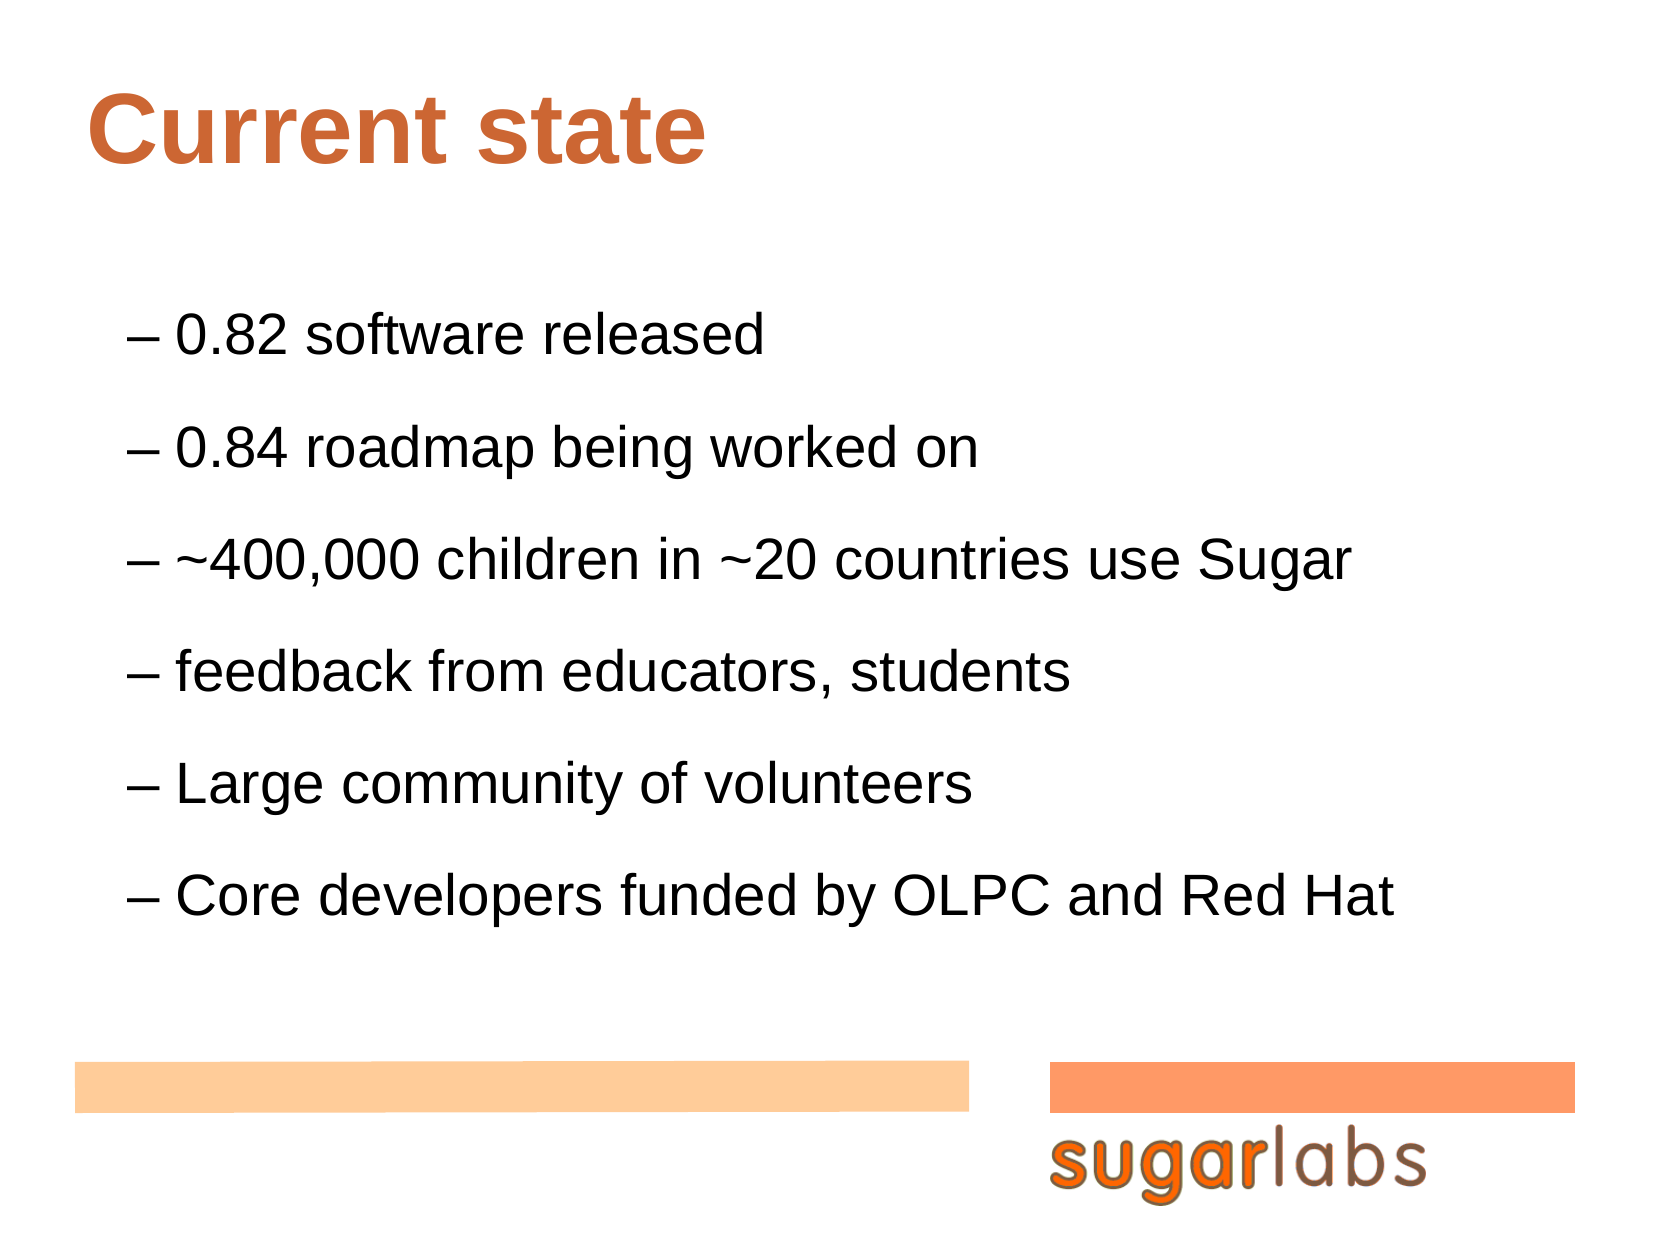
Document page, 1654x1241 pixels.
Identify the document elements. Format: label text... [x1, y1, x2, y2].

title Current state [86, 32, 1576, 226]
picture [1050, 1124, 1426, 1206]
text_box 0.82 software released 0.84 roadmap being worked on ~400,000 children in ~20 countries use Sugar feedback from educators, students Large community of volunteers Core developers funded by OLPC and Red Hat [112, 262, 1472, 1013]
